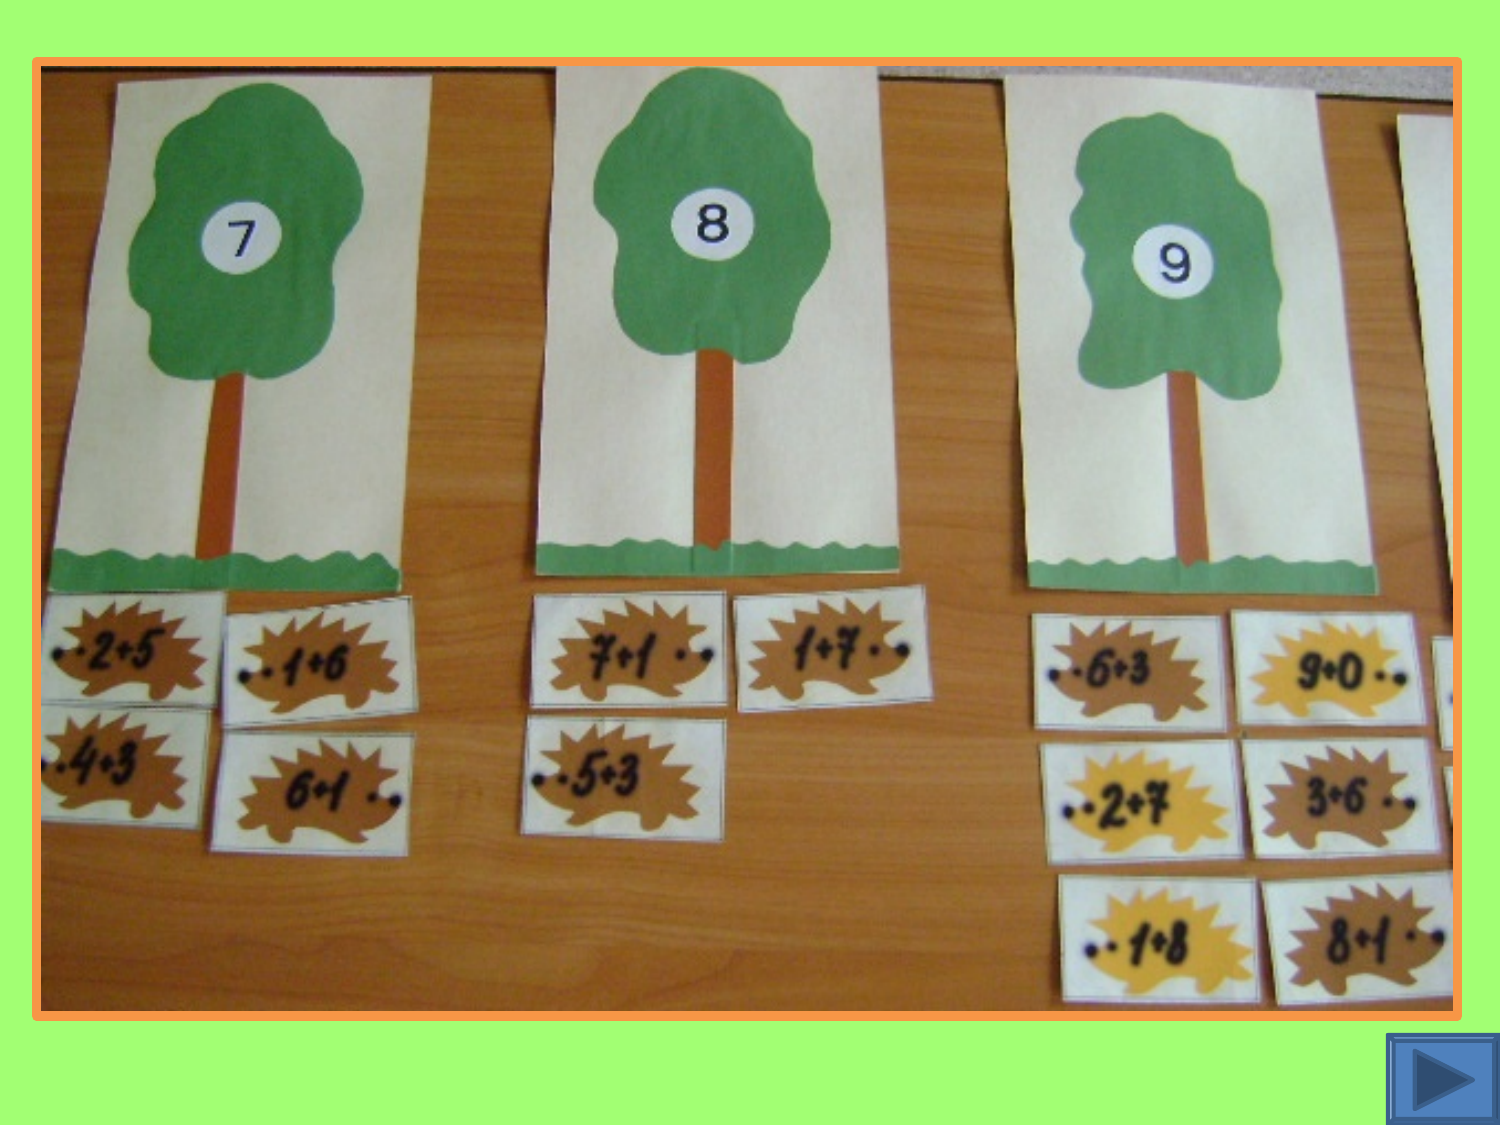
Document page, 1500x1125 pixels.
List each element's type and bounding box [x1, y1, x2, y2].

text_box [1389, 1034, 1500, 1125]
picture [41, 66, 1453, 1012]
